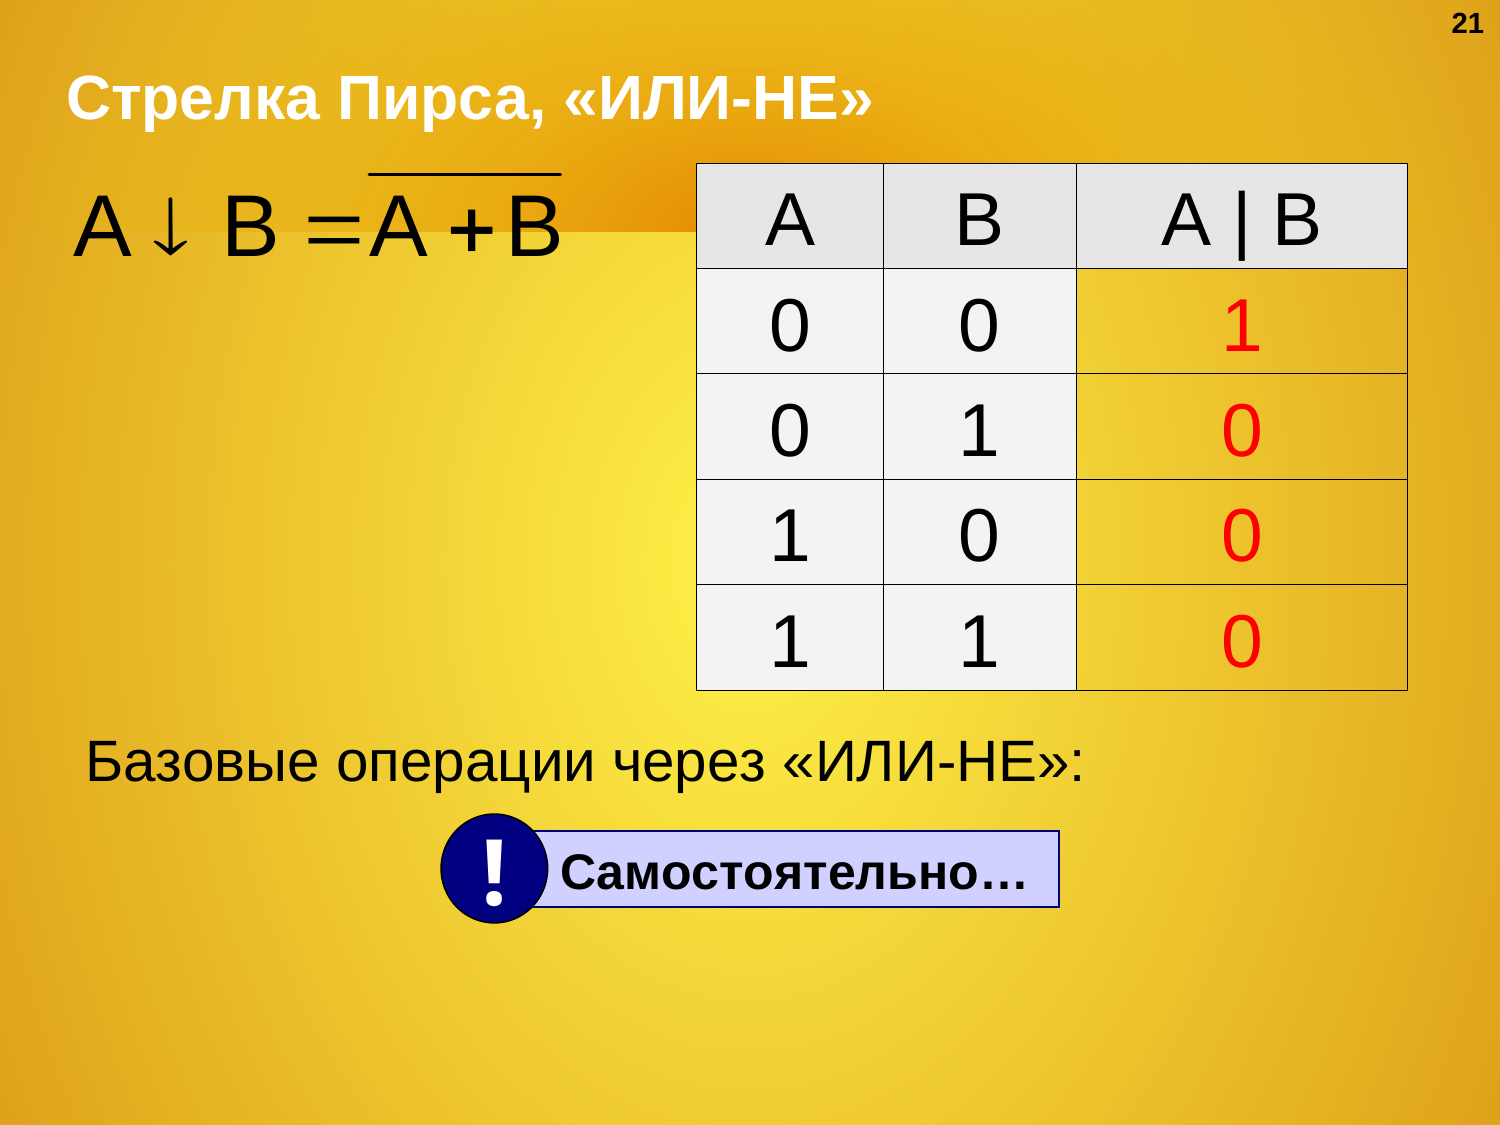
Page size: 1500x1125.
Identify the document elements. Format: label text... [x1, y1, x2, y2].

table_cell 1 [884, 585, 1076, 690]
table_cell 1 [697, 585, 883, 690]
text_box Самостоятельно… [533, 831, 1059, 907]
table_cell 0 [1077, 585, 1407, 690]
table_cell 0 [1077, 374, 1407, 479]
text_box ! [441, 814, 548, 923]
table_cell 1 [884, 374, 1076, 479]
table_header A [697, 164, 883, 268]
table_cell 0 [1077, 480, 1407, 584]
table_cell 1 [697, 480, 883, 584]
table_cell 0 [697, 269, 883, 373]
table_header А | B [1077, 164, 1407, 268]
text_box <номер> [1148, 0, 1499, 75]
table_cell 1 [1077, 269, 1407, 373]
table_cell 0 [884, 480, 1076, 584]
title Стрелка Пирса, «ИЛИ-НЕ» [50, 49, 1462, 127]
chart [59, 153, 580, 279]
table_cell 0 [697, 374, 883, 479]
text_box Базовые операции через «ИЛИ-НЕ»: [70, 715, 1102, 801]
table_cell 0 [884, 269, 1076, 373]
table_header B [884, 164, 1076, 268]
